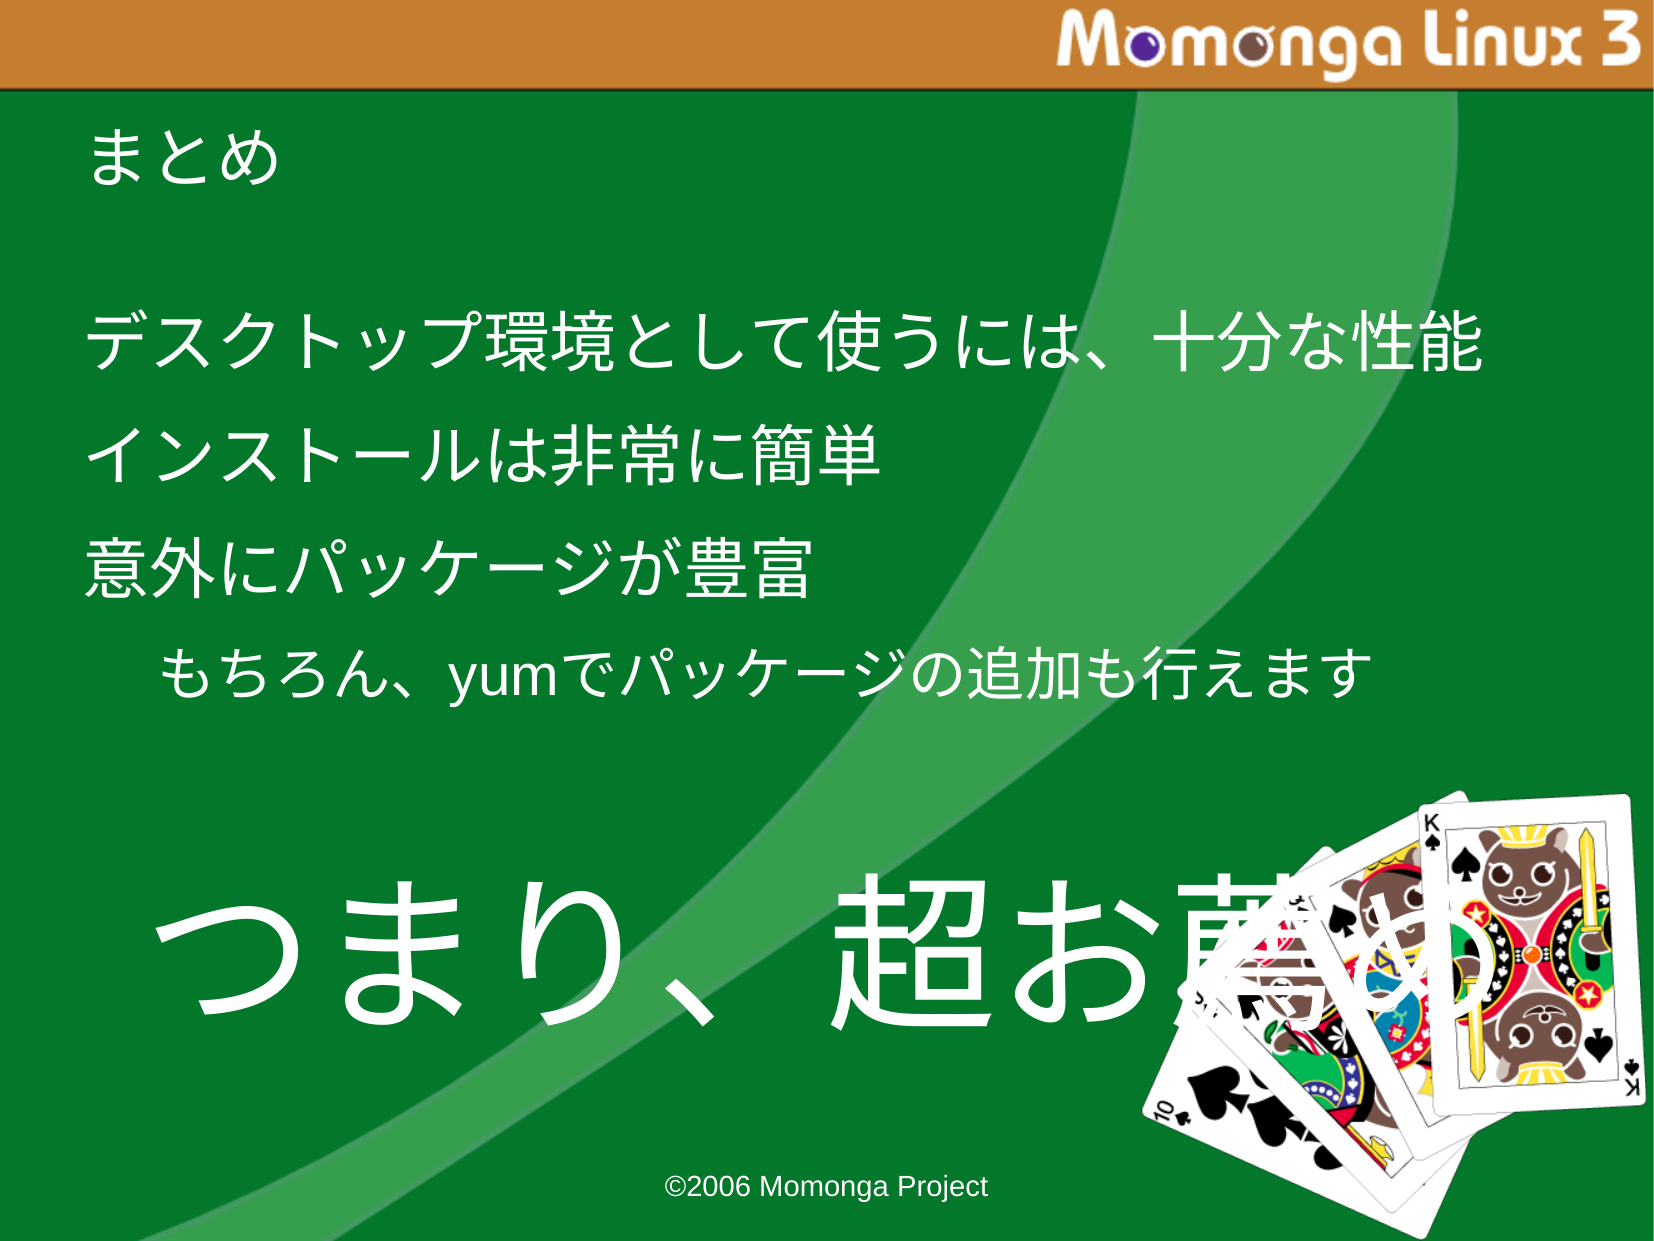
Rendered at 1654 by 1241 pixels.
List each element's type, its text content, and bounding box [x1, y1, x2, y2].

title まとめ [82, 56, 1571, 249]
picture [0, 0, 1654, 1241]
list デスクトップ環境として使うには、十分な性能 インストールは非常に簡単 意外にパッケージが豊富 もちろん、yumでパッケージの追加も行えます つまり、超お薦め [82, 289, 1571, 1094]
